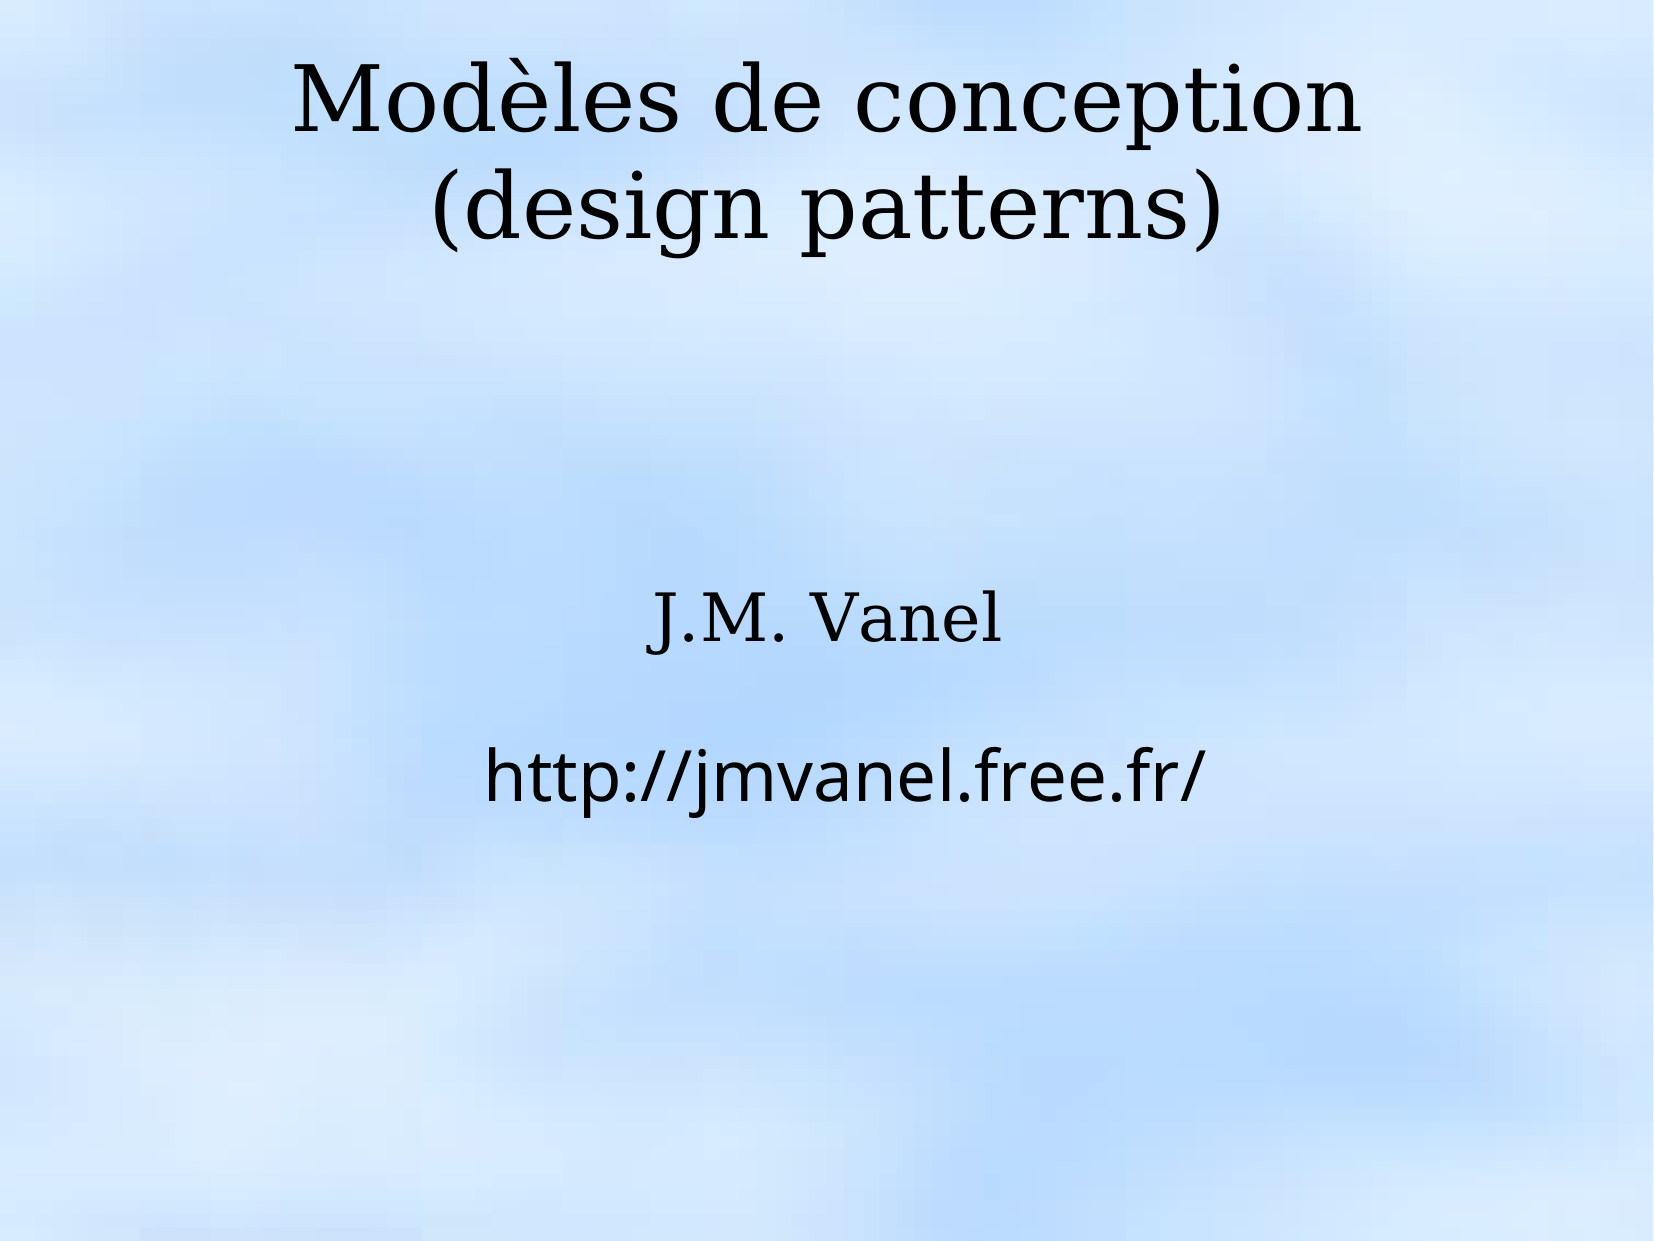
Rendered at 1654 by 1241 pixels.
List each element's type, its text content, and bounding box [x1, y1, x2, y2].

picture [0, 0, 1654, 1241]
title Modèles de conception (design patterns) [121, 44, 1534, 369]
subtitle J.M. Vanel http://jmvanel.free.fr/ [121, 369, 1534, 1127]
